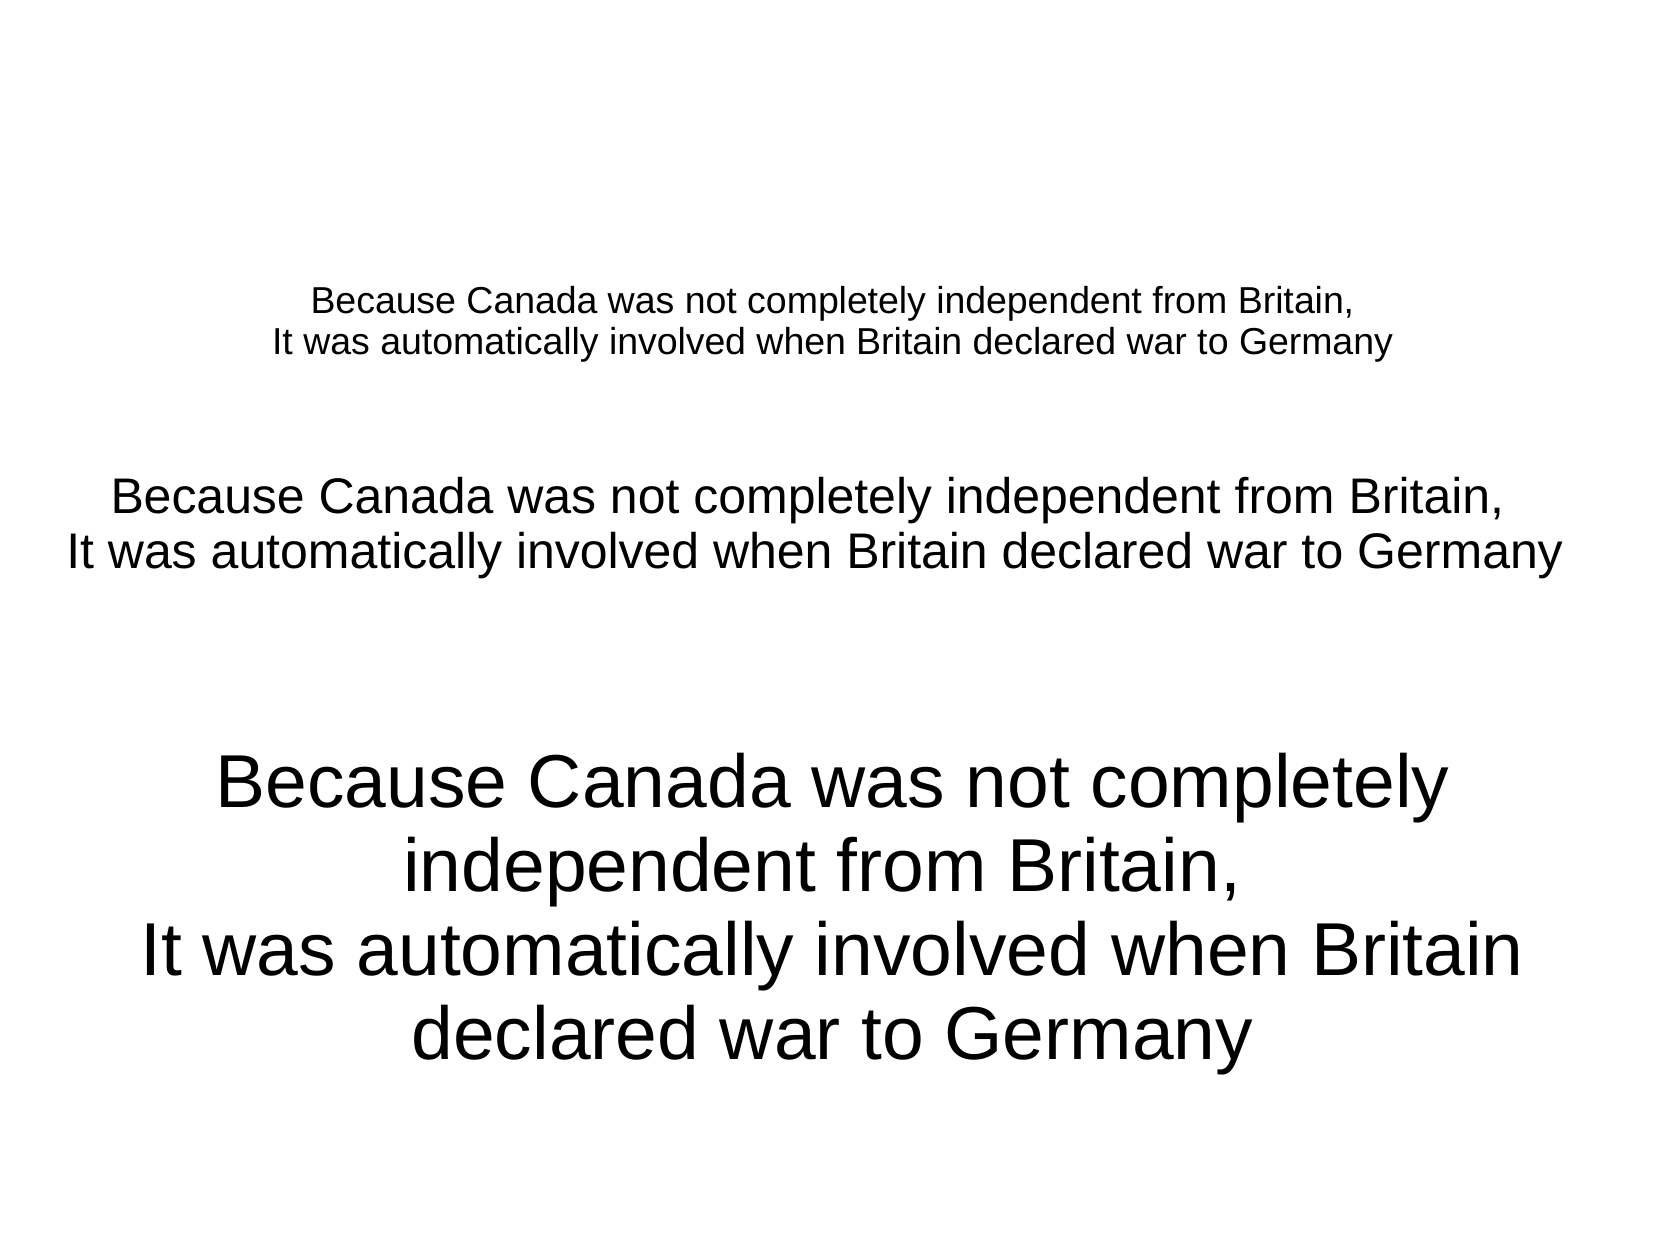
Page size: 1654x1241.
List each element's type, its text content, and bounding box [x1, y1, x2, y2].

text_box Because Canada was not completely independent from Britain, It was automatically involved when Britain declared war to Germany [47, 732, 1619, 1084]
text_box Because Canada was not completely independent from Britain, It was automatically involved when Britain declared war to Germany [47, 271, 1619, 371]
text_box Because Canada was not completely independent from Britain, It was automatically involved when Britain declared war to Germany [35, 460, 1595, 589]
